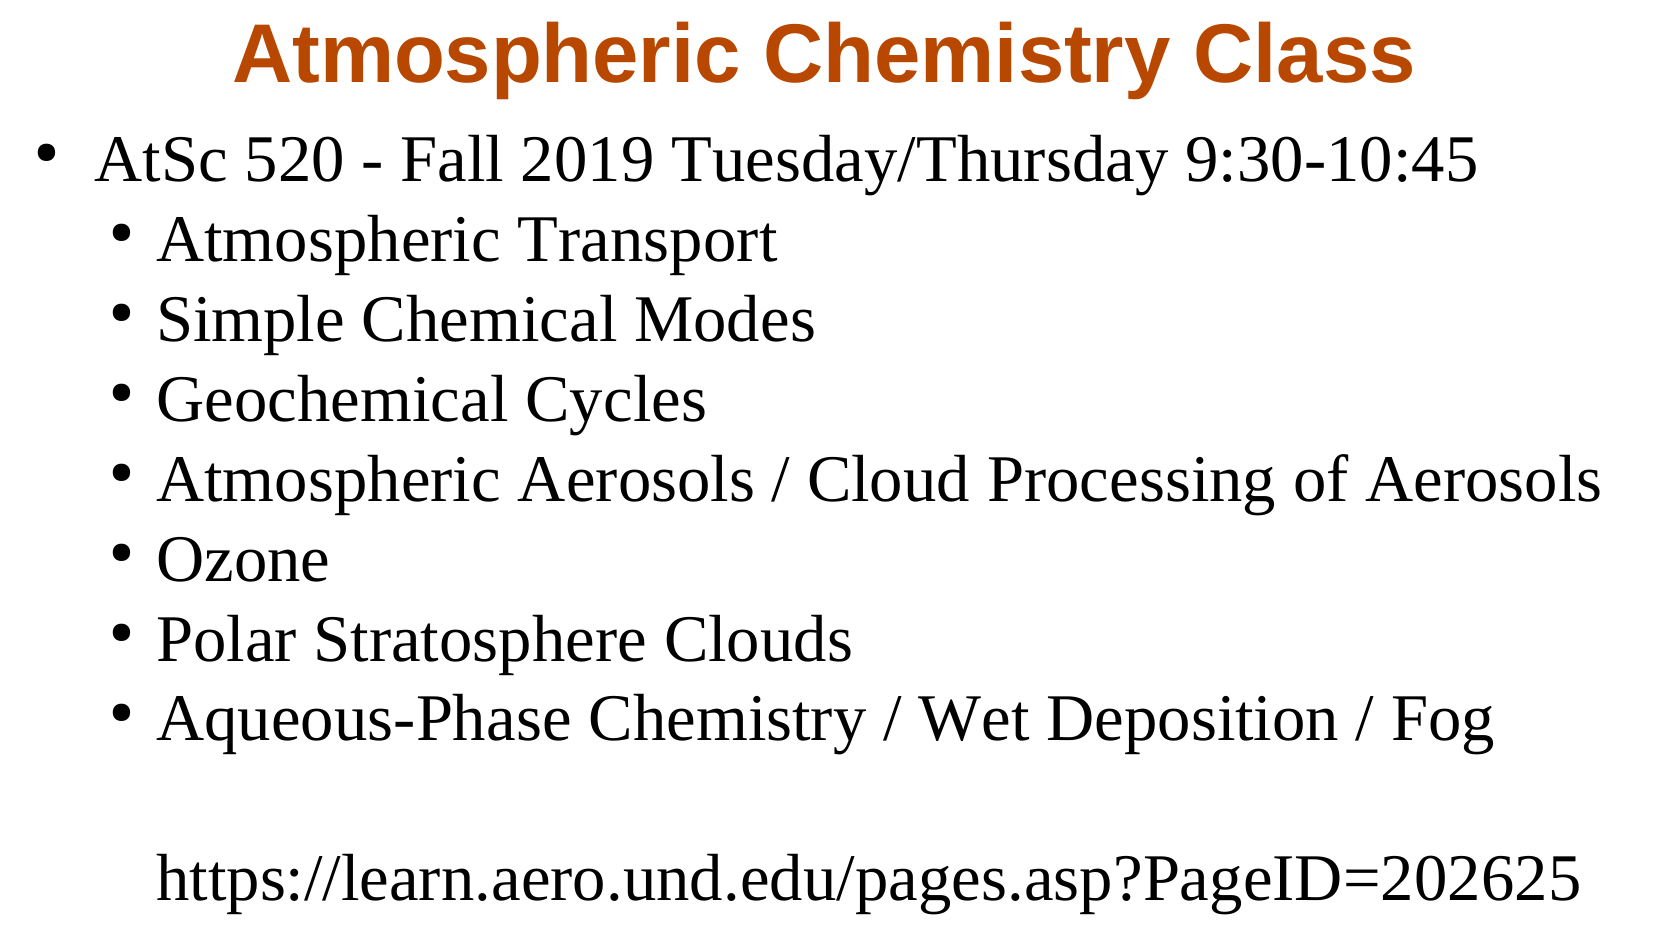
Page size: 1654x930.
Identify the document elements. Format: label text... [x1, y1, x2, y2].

text_box AtSc 520 - Fall 2019 Tuesday/Thursday 9:30-10:45 Atmospheric Transport Simple Chemical Modes Geochemical Cycles Atmospheric Aerosols / Cloud Processing of Aerosols Ozone Polar Stratosphere Clouds Aqueous-Phase Chemistry / Wet Deposition / Fog https://learn.aero.und.edu/pages.asp?PageID=202625 [19, 107, 1633, 930]
title Atmospheric Chemistry Class [0, 9, 1649, 102]
